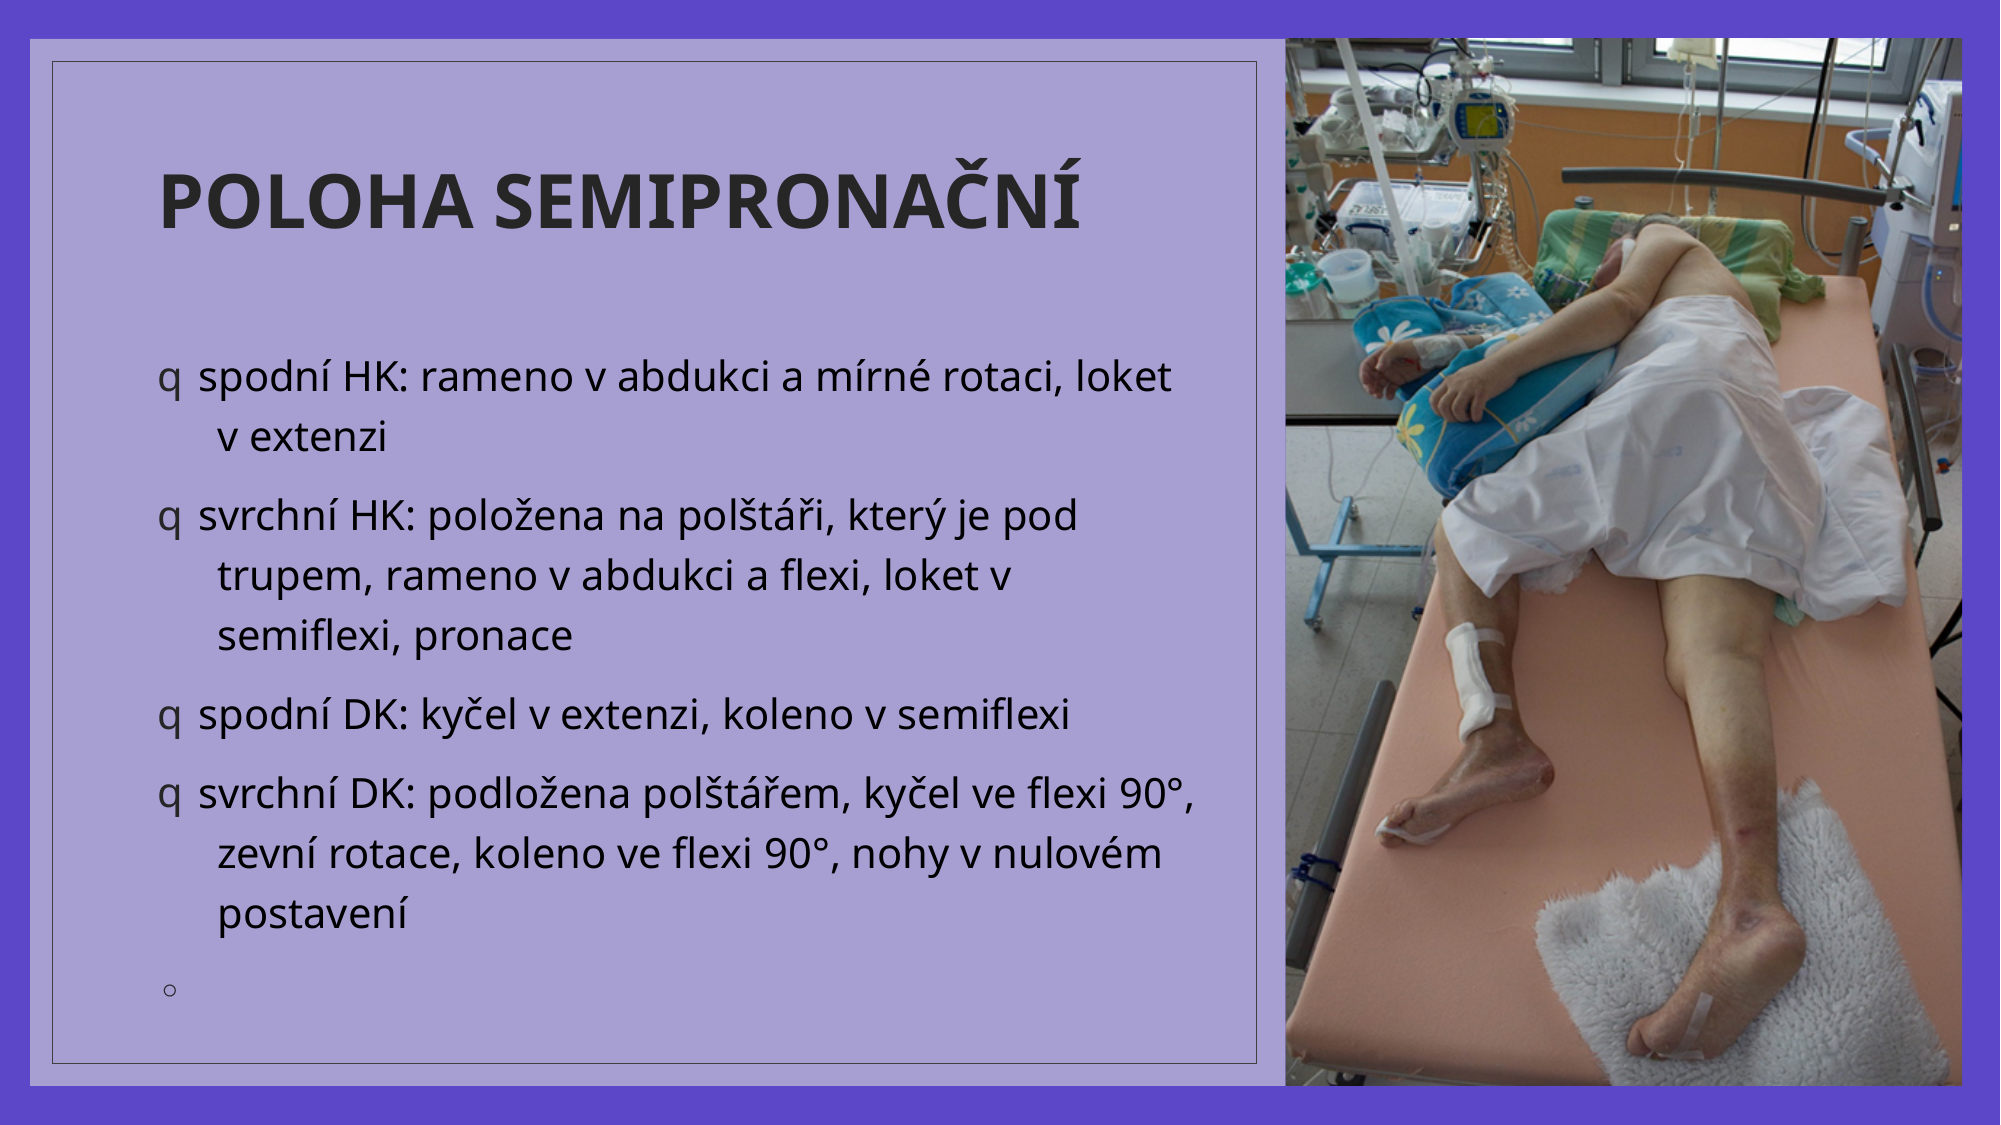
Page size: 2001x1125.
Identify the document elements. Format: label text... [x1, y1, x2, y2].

text_box [0, 0, 2000, 1125]
list spodní HK: rameno v abdukci a mírné rotaci, loket v extenzi svrchní HK: položena na polštáři, který je pod trupem, rameno v abdukci a flexi, loket v semiflexi, pronace spodní DK: kyčel v extenzi, koleno v semiflexi svrchní DK: podložena polštářem, kyčel ve flexi 90°, zevní rotace, koleno ve flexi 90°, nohy v nulovém postavení [142, 332, 1219, 1036]
picture [1285, 38, 1963, 1086]
title POLOHA SEMIPRONAČNÍ [142, 105, 1174, 304]
